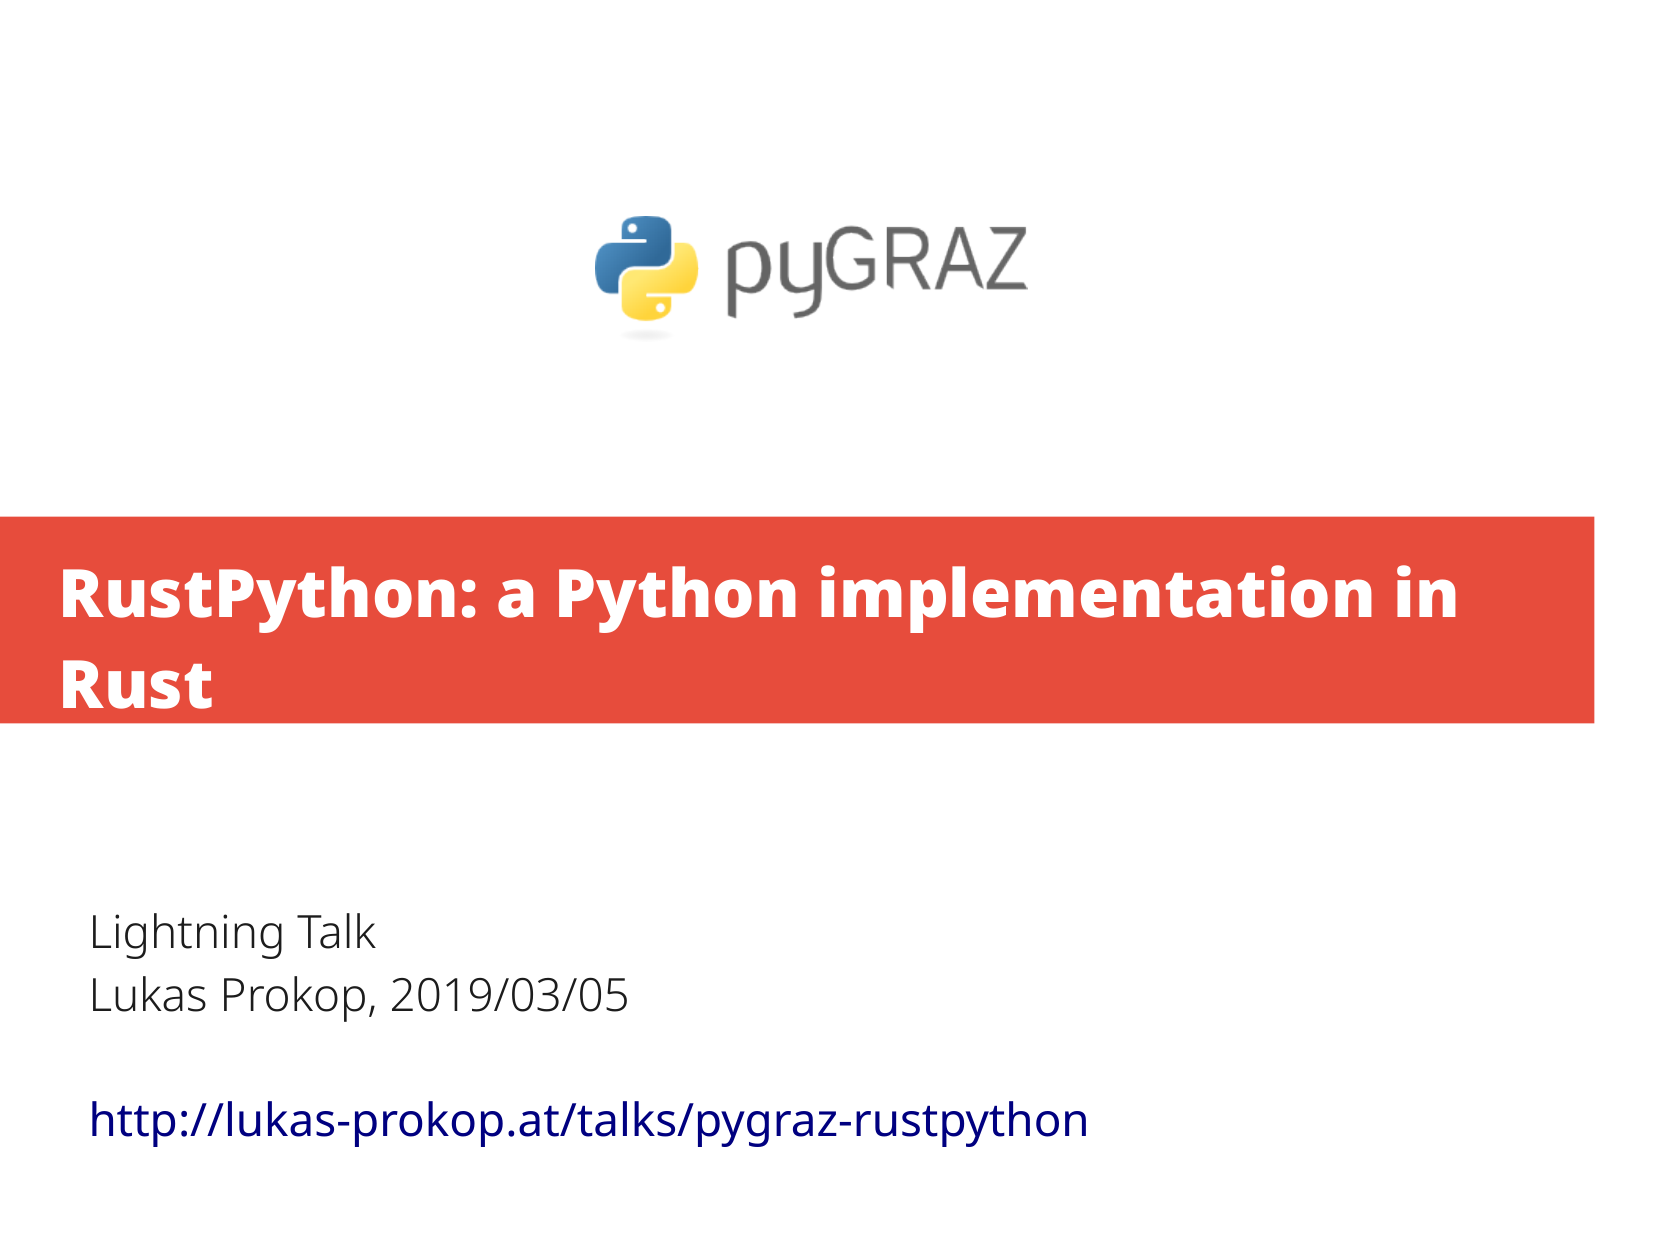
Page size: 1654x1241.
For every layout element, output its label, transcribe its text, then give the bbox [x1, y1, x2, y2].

title RustPython: a Python implementation in Rust [59, 546, 1595, 694]
picture [595, 216, 1028, 342]
subtitle Lightning Talk Lukas Prokop, 2019/03/05 http://lukas-prokop.at/talks/pygraz-rustpython [88, 900, 1595, 1182]
